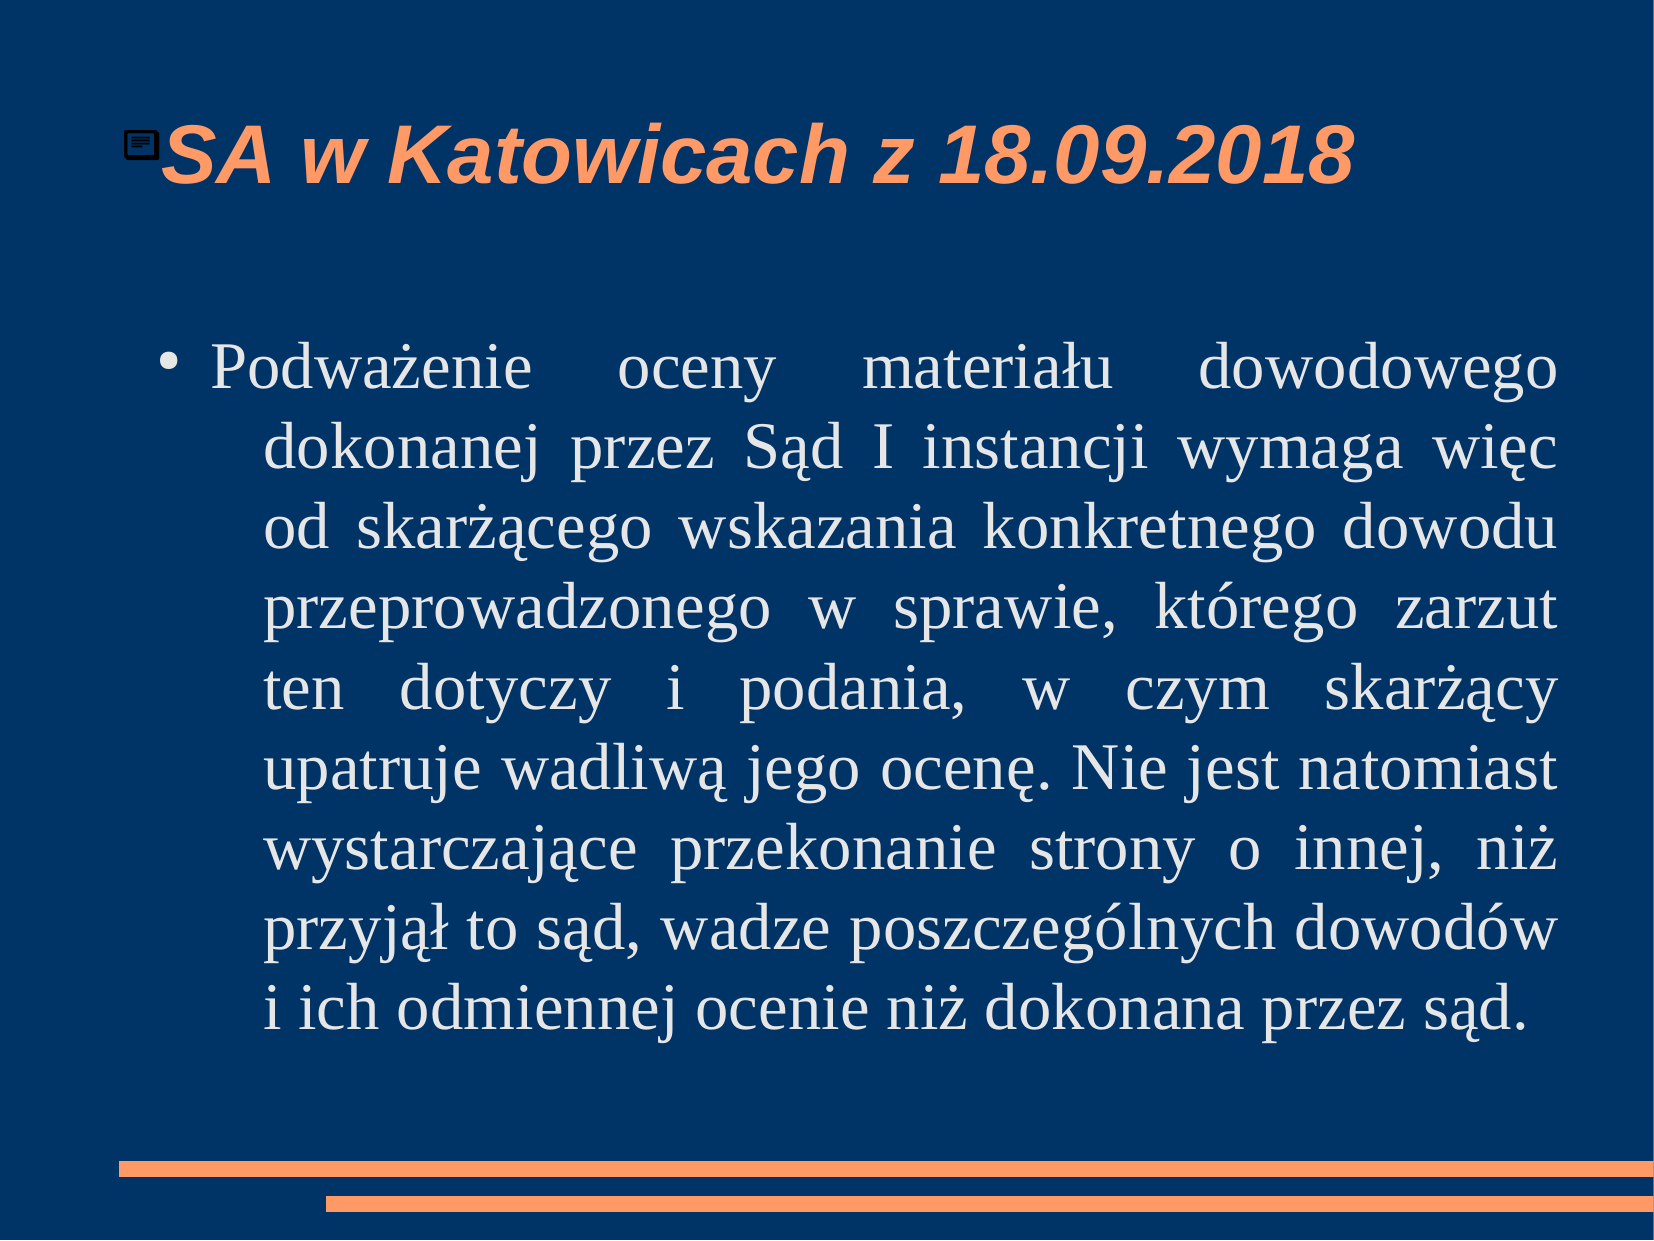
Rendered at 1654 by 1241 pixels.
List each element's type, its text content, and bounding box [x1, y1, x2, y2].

title SA w Katowicach z 18.09.2018 [121, 46, 1534, 254]
list Podważenie oceny materiału dowodowego dokonanej przez Sąd I instancji wymaga więc od skarżącego wskazania konkretnego dowodu przeprowadzonego w sprawie, którego zarzut ten dotyczy i podania, w czym skarżący upatruje wadliwą jego ocenę. Nie jest natomiast wystarczające przekonanie strony o innej, niż przyjął to sąd, wadze poszczególnych dowodów i ich odmiennej ocenie niż dokonana przez sąd. [121, 322, 1561, 1132]
